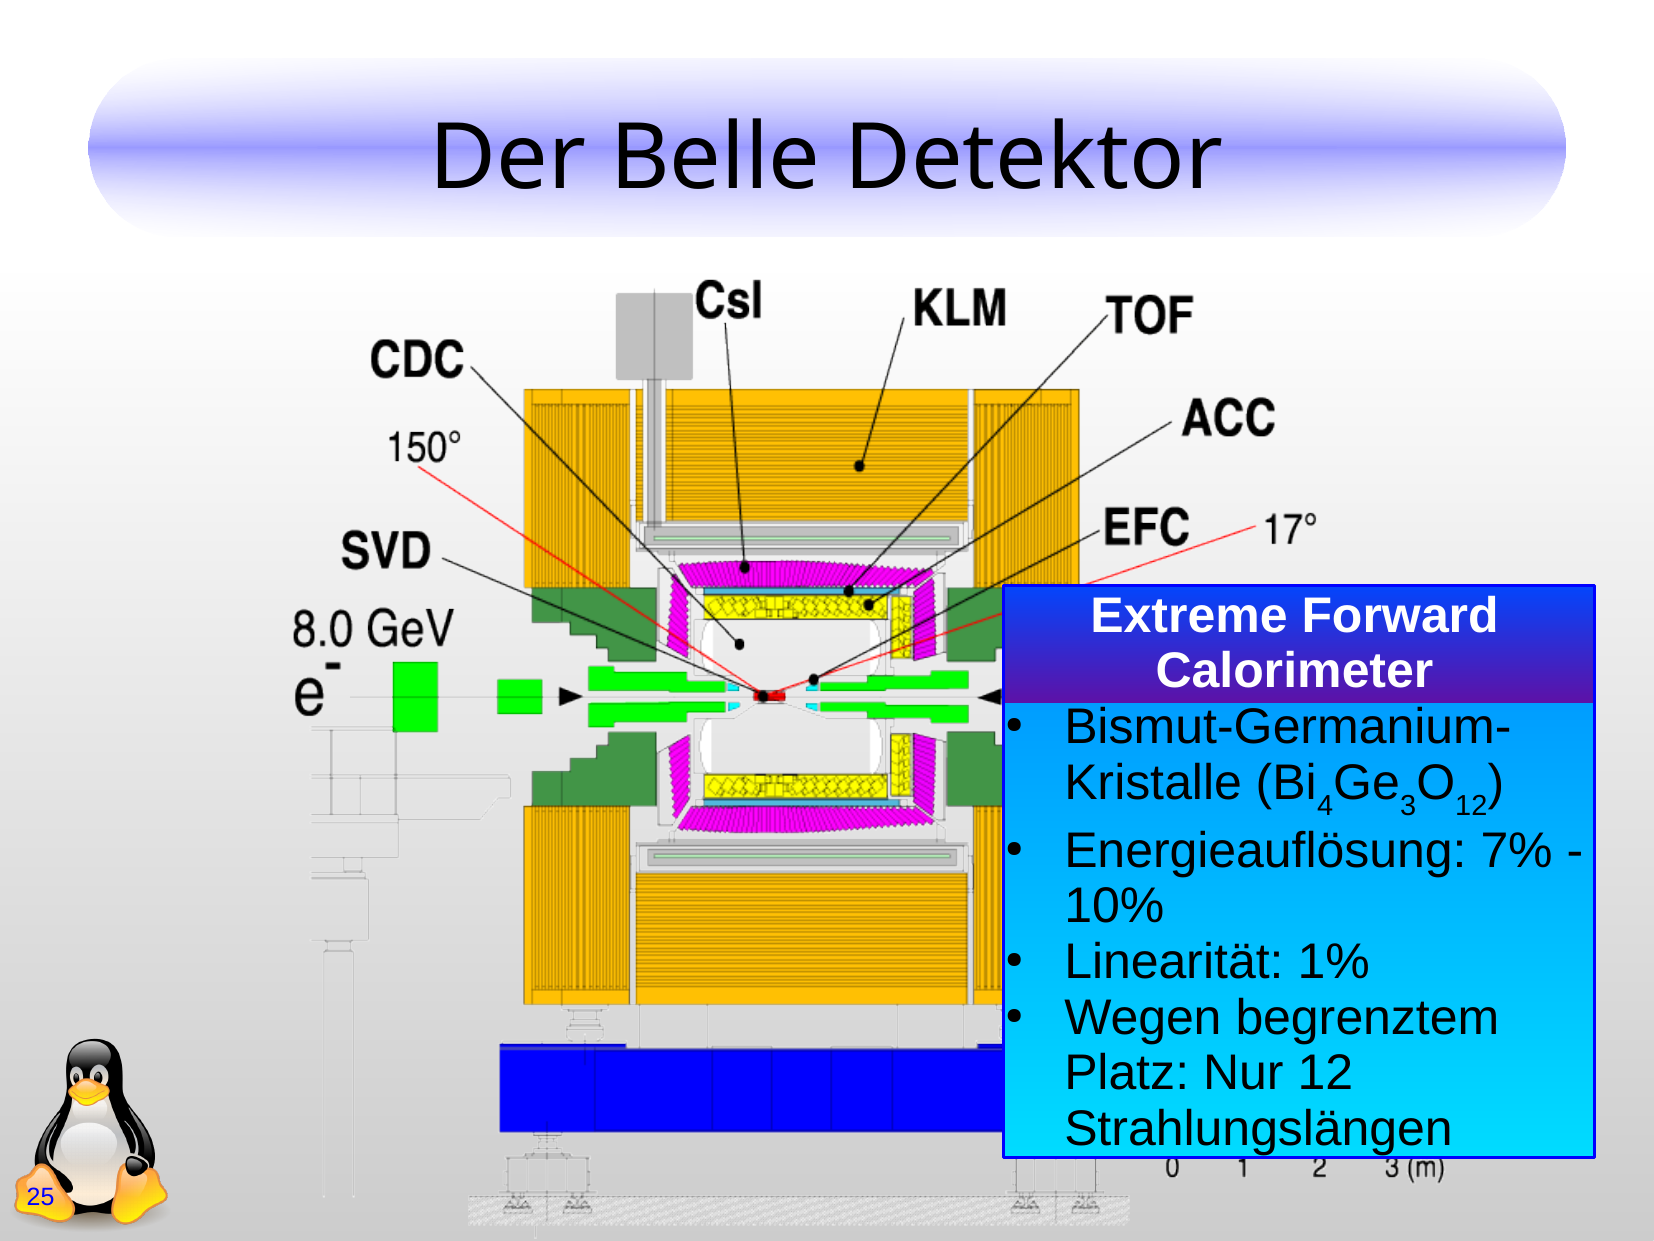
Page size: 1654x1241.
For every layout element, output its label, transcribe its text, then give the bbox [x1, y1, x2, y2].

picture [292, 265, 1447, 1239]
title Der Belle Detektor [82, 56, 1571, 250]
picture [2, 1030, 178, 1241]
text_box Extreme Forward Calorimeter Bismut-Germanium-Kristalle (Bi4Ge3O12) Energieauflösung: 7% - 10% Linearität: 1% Wegen begrenztem Platz: Nur 12 Strahlungslängen [1003, 585, 1595, 1158]
